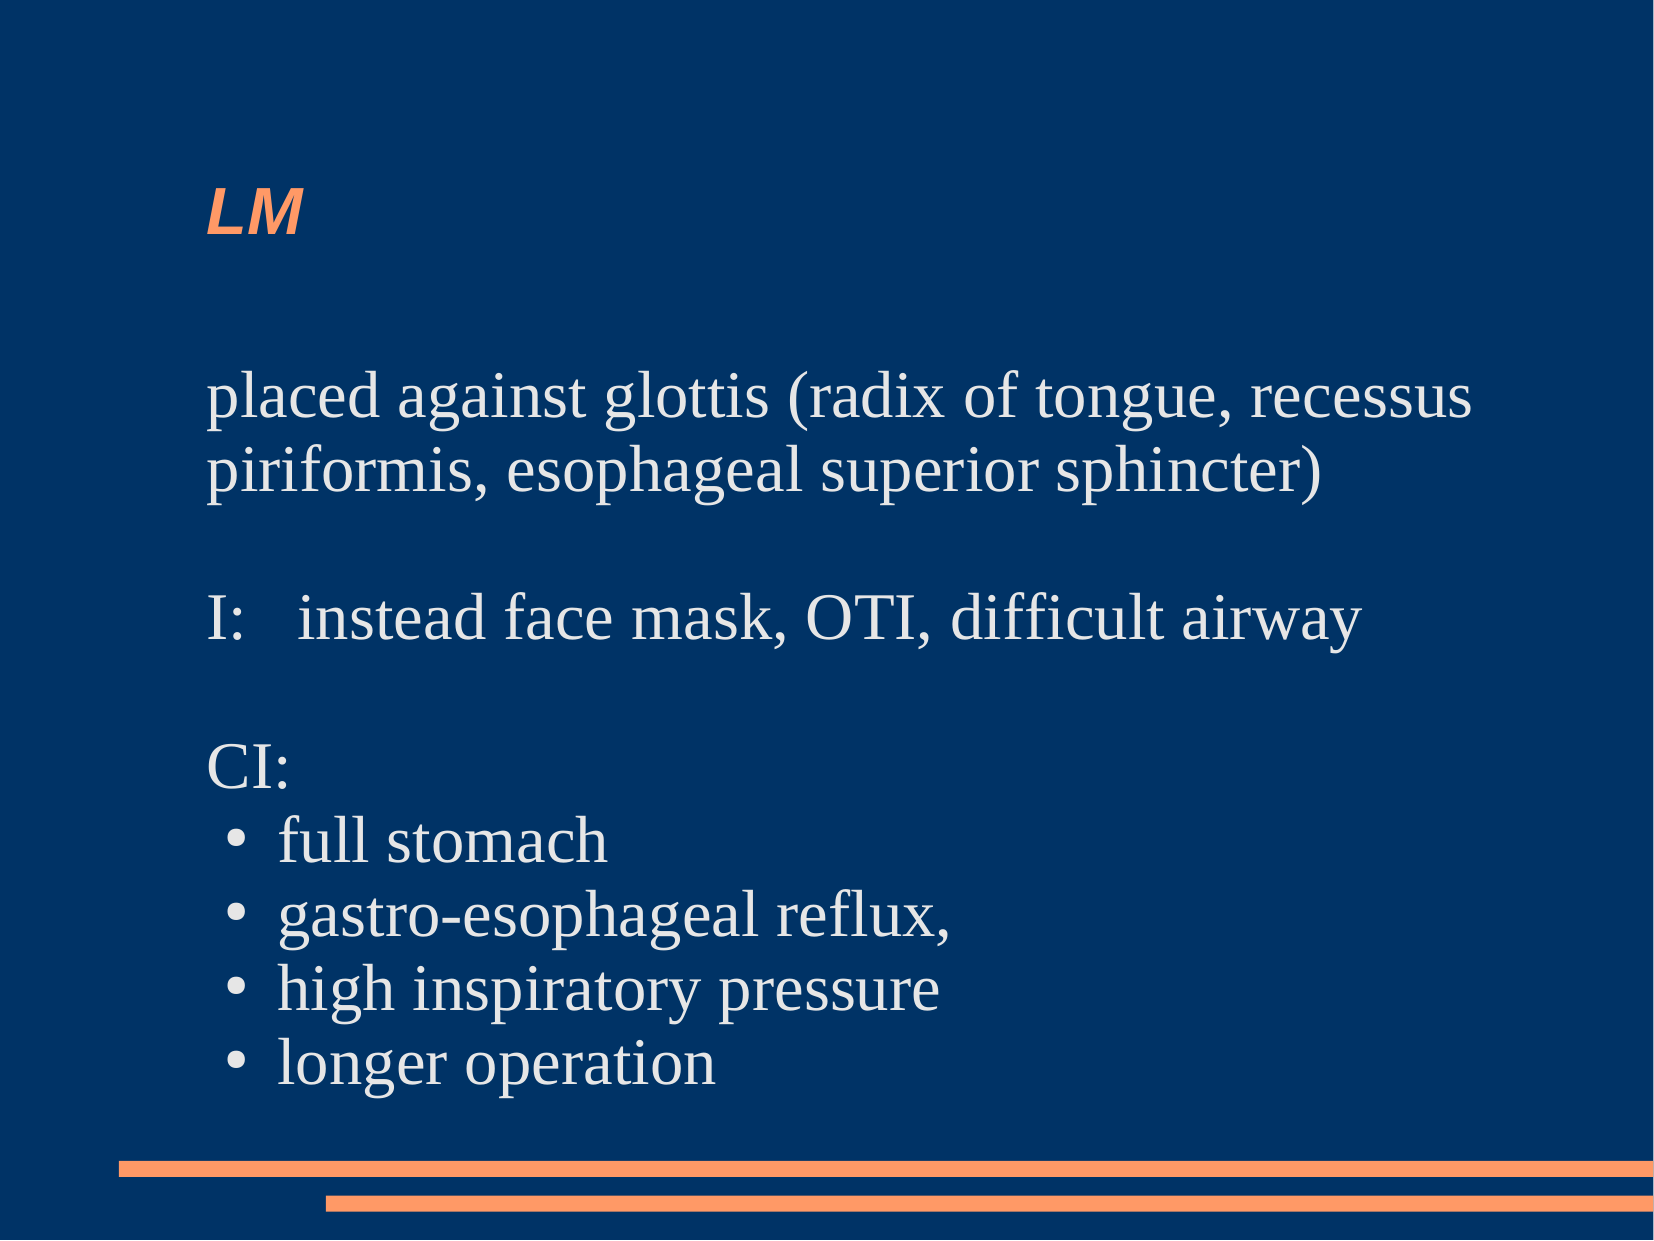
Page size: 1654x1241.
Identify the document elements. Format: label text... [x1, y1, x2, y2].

list placed against glottis (radix of tongue, recessus piriformis, esophageal superior sphincter) I: instead face mask, OTI, difficult airway CI: full stomach gastro-esophageal reflux, high inspiratory pressure longer operation [206, 358, 1613, 1099]
title LM [206, 110, 1613, 317]
